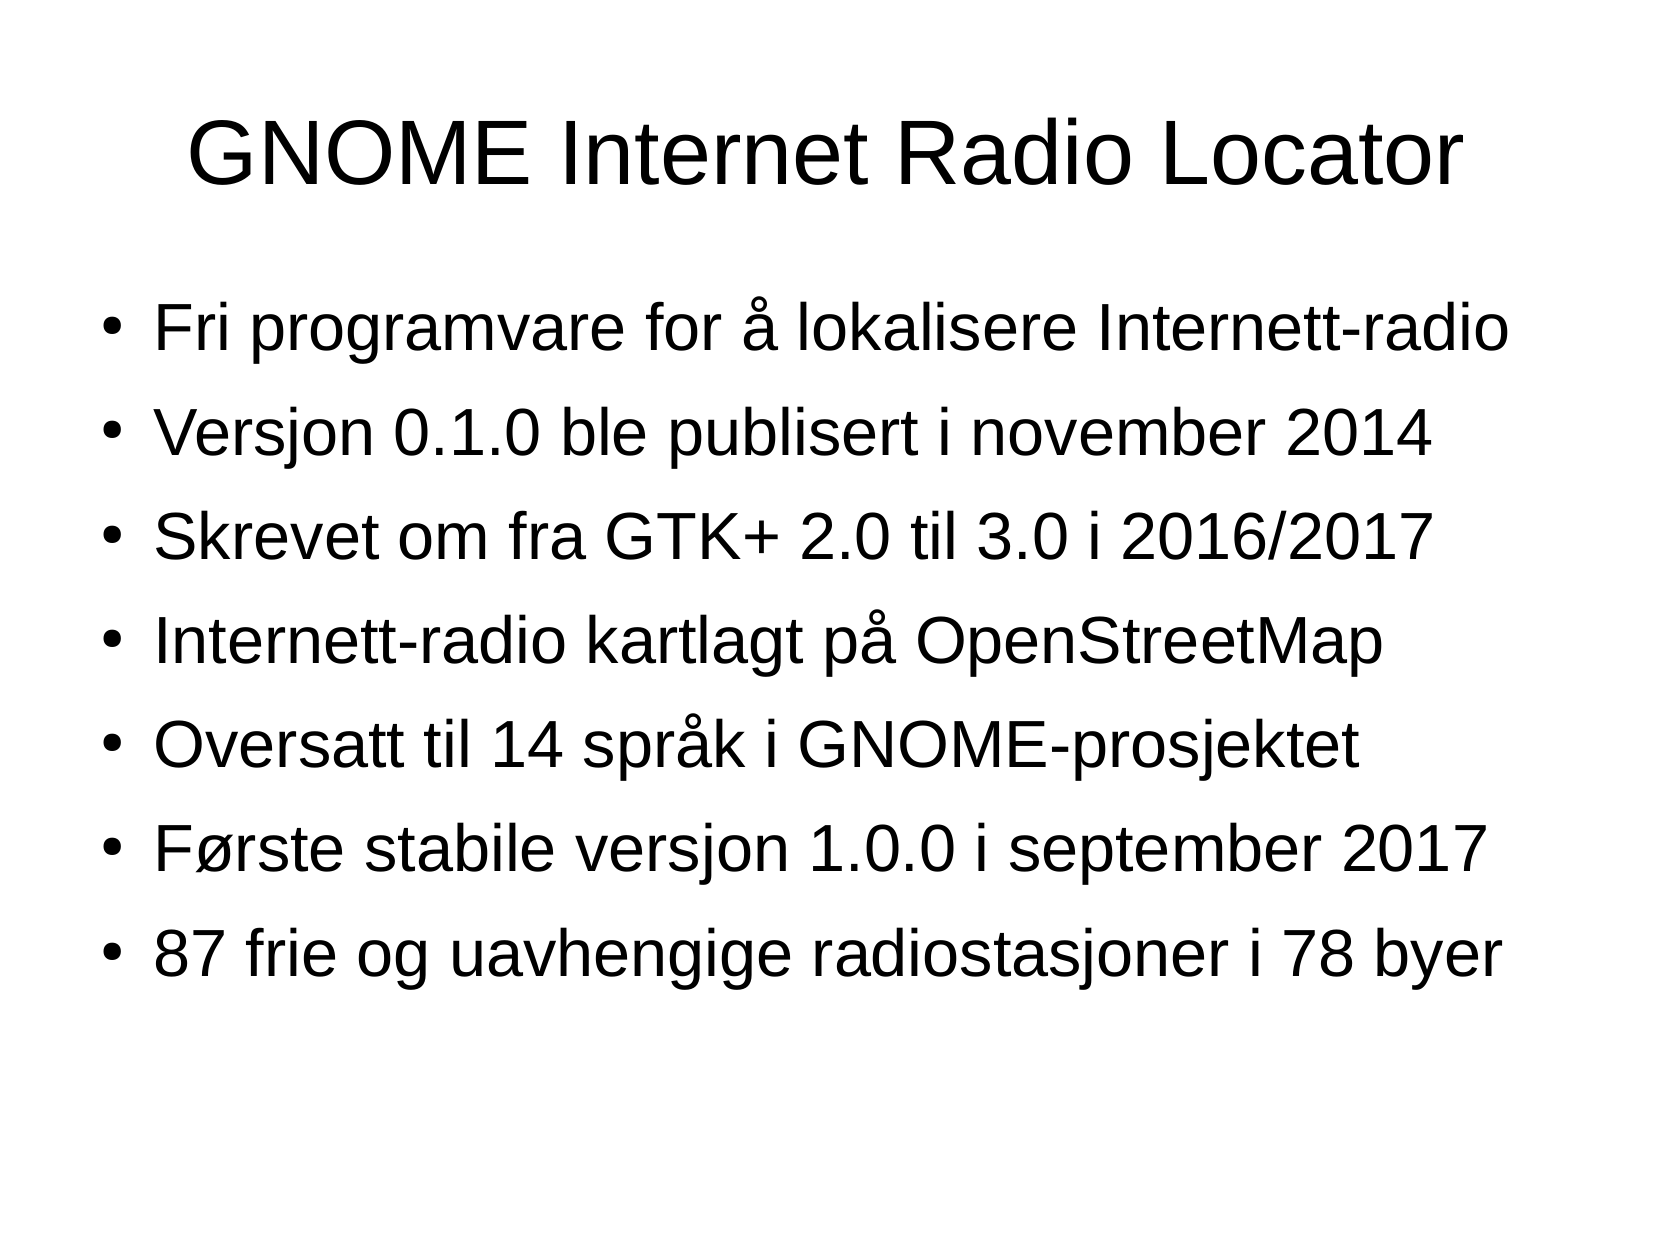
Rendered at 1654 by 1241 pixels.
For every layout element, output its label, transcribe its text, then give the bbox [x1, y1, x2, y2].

list Fri programvare for å lokalisere Internett-radio Versjon 0.1.0 ble publisert i november 2014 Skrevet om fra GTK+ 2.0 til 3.0 i 2016/2017 Internett-radio kartlagt på OpenStreetMap Oversatt til 14 språk i GNOME-prosjektet Første stabile versjon 1.0.0 i september 2017 87 frie og uavhengige radiostasjoner i 78 byer [82, 290, 1571, 1010]
title GNOME Internet Radio Locator [82, 49, 1571, 257]
